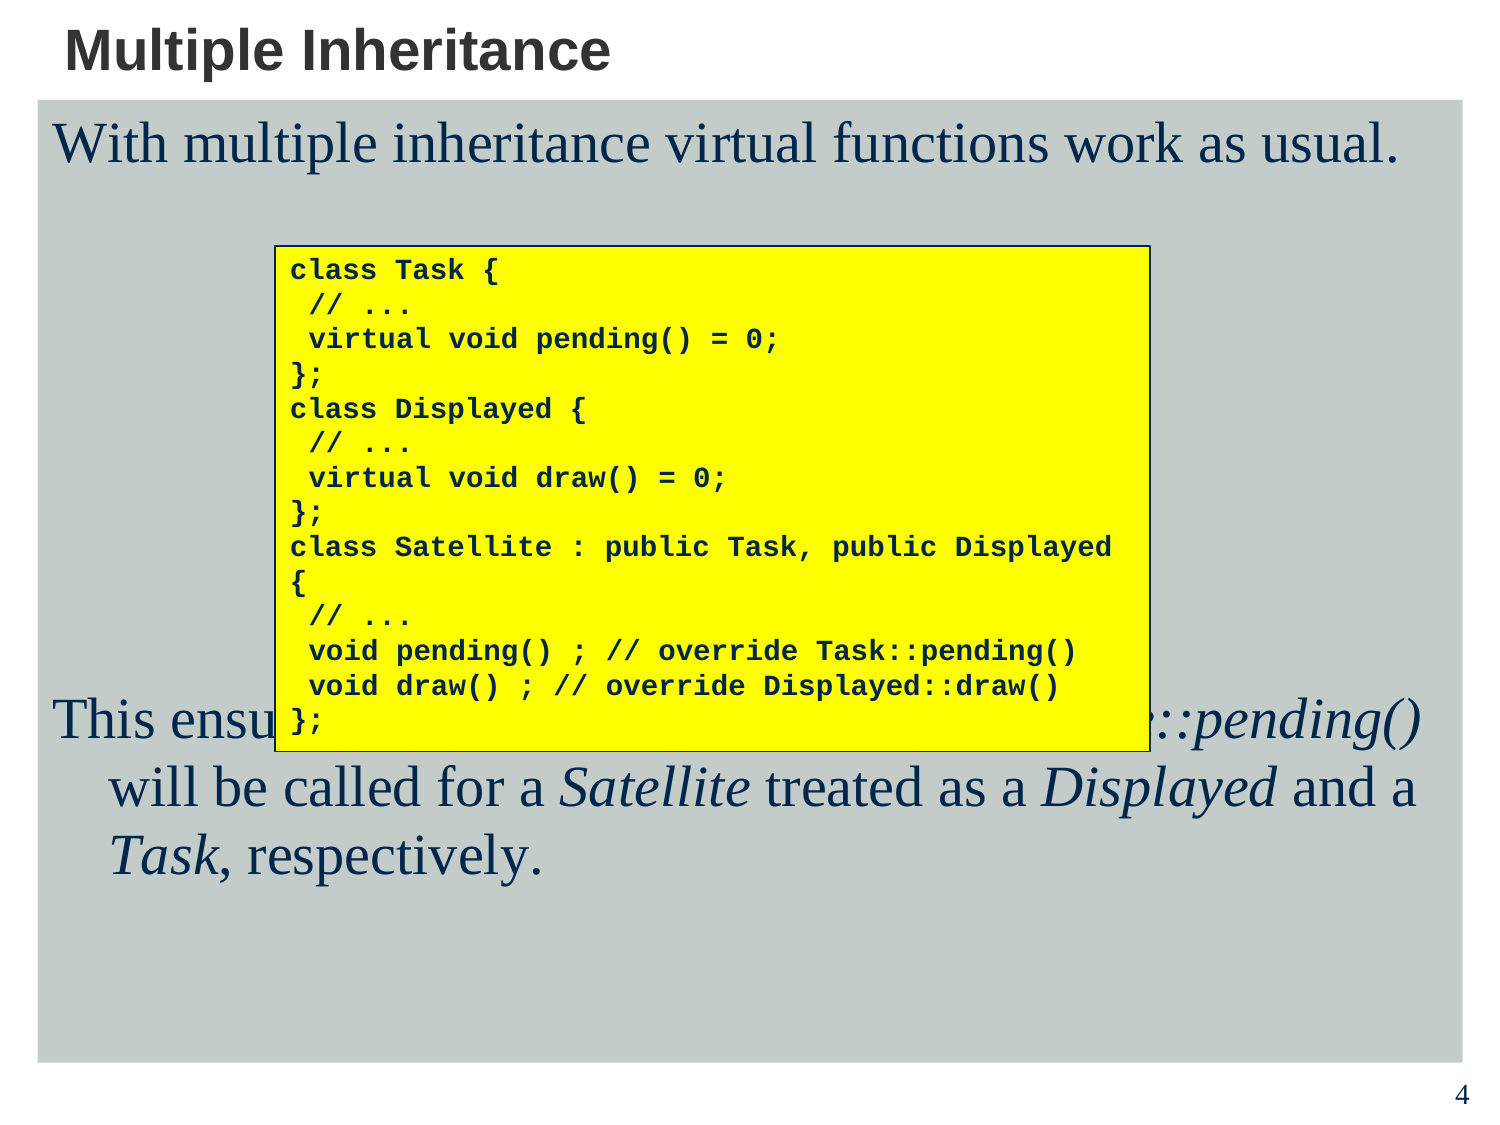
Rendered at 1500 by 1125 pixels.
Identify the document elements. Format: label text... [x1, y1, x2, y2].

list With multiple inheritance virtual functions work as usual. This ensures that Satellite::draw() and Satellite::pending() will be called for a Satellite treated as a Displayed and a Task, respectively. [37, 99, 1463, 1063]
title Multiple Inheritance [50, 0, 1450, 91]
text_box class Task { // ... virtual void pending() = 0; }; class Displayed { // ... virtual void draw() = 0; }; class Satellite : public Task, public Displayed { // ... void pending() ; // override Task::pending() void draw() ; // override Displayed::draw() }; [275, 246, 1150, 800]
